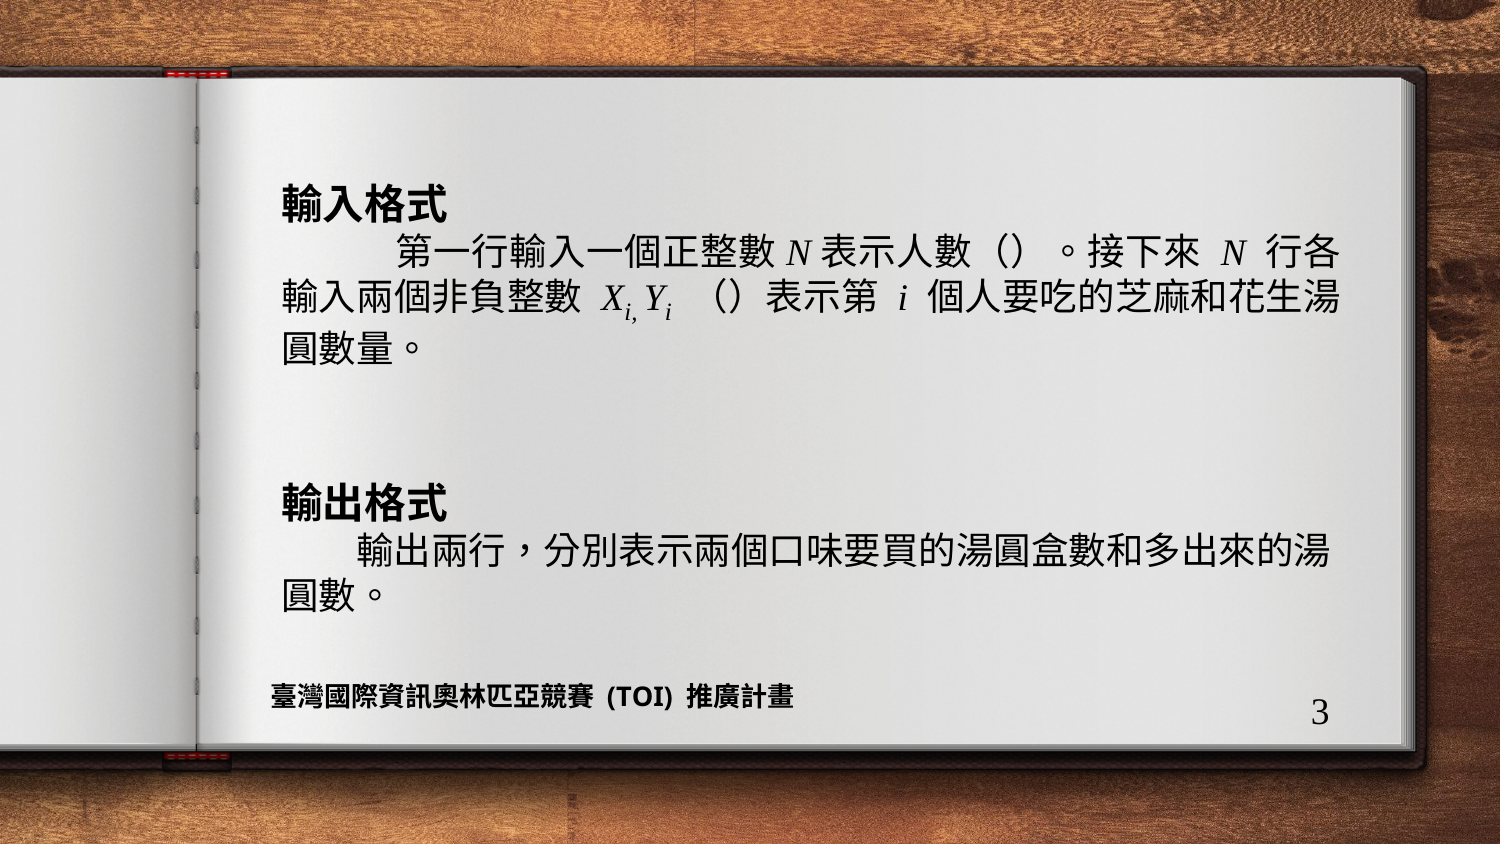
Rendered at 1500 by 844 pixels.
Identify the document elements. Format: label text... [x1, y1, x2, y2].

text_box 輸入格式 第一行輸入一個正整數N表示人數（）。接下來 N 行各輸入兩個非負整數 Xi, Yi （）表示第 i 個人要吃的芝麻和花生湯圓數量。 [266, 171, 1356, 378]
text_box 3 [1295, 672, 1386, 737]
text_box 輸出格式 輸出兩行，分別表示兩個口味要買的湯圓盒數和多出來的湯圓數。 [266, 470, 1368, 670]
